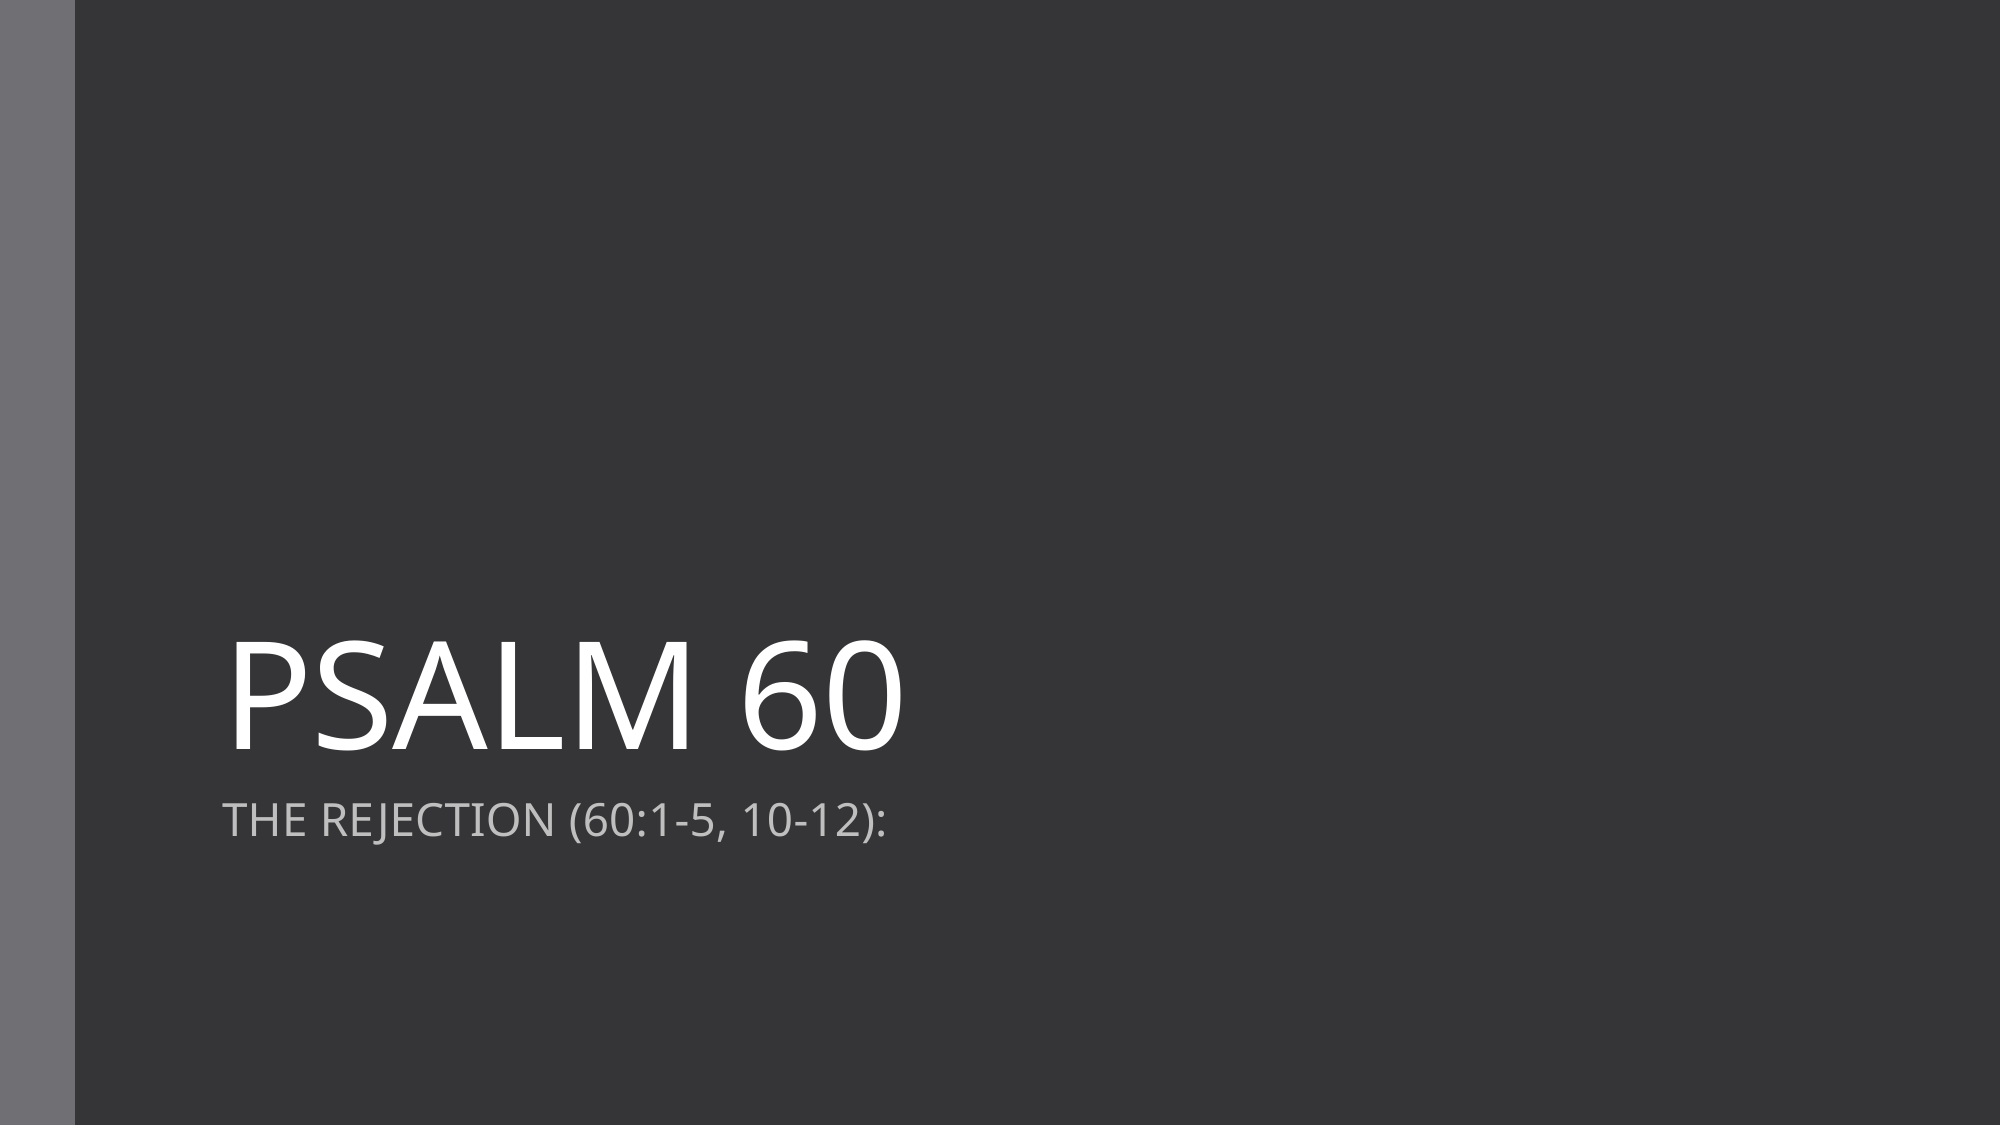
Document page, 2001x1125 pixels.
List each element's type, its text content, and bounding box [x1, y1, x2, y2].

title PSALM 60 [206, 124, 1752, 787]
subtitle THE REJECTION (60:1-5, 10-12): [206, 787, 1752, 1066]
